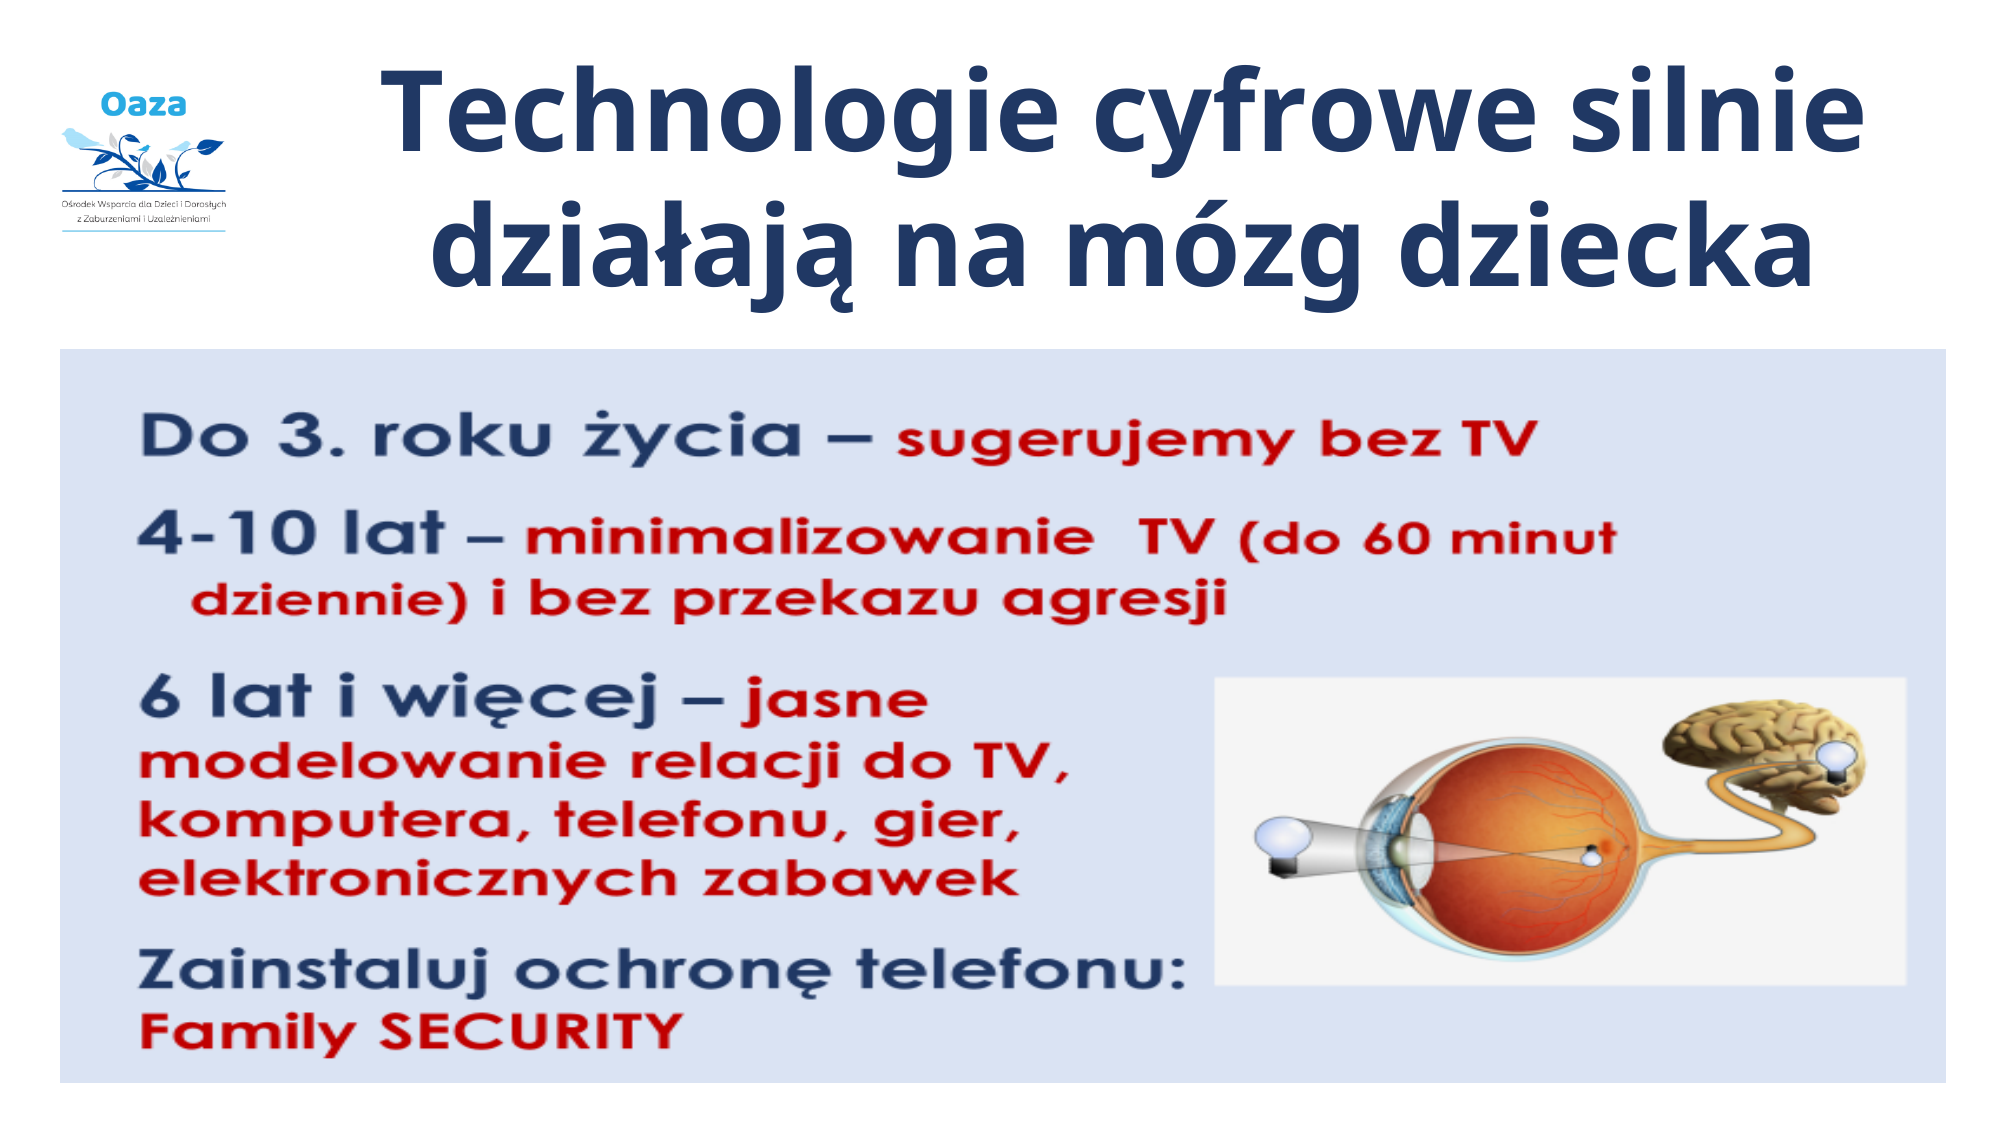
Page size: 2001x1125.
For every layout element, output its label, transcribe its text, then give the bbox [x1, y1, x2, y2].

text_box Technologie cyfrowe silnie działają na mózg dziecka [248, 30, 1999, 317]
picture [60, 349, 1946, 1083]
picture [60, 66, 227, 233]
